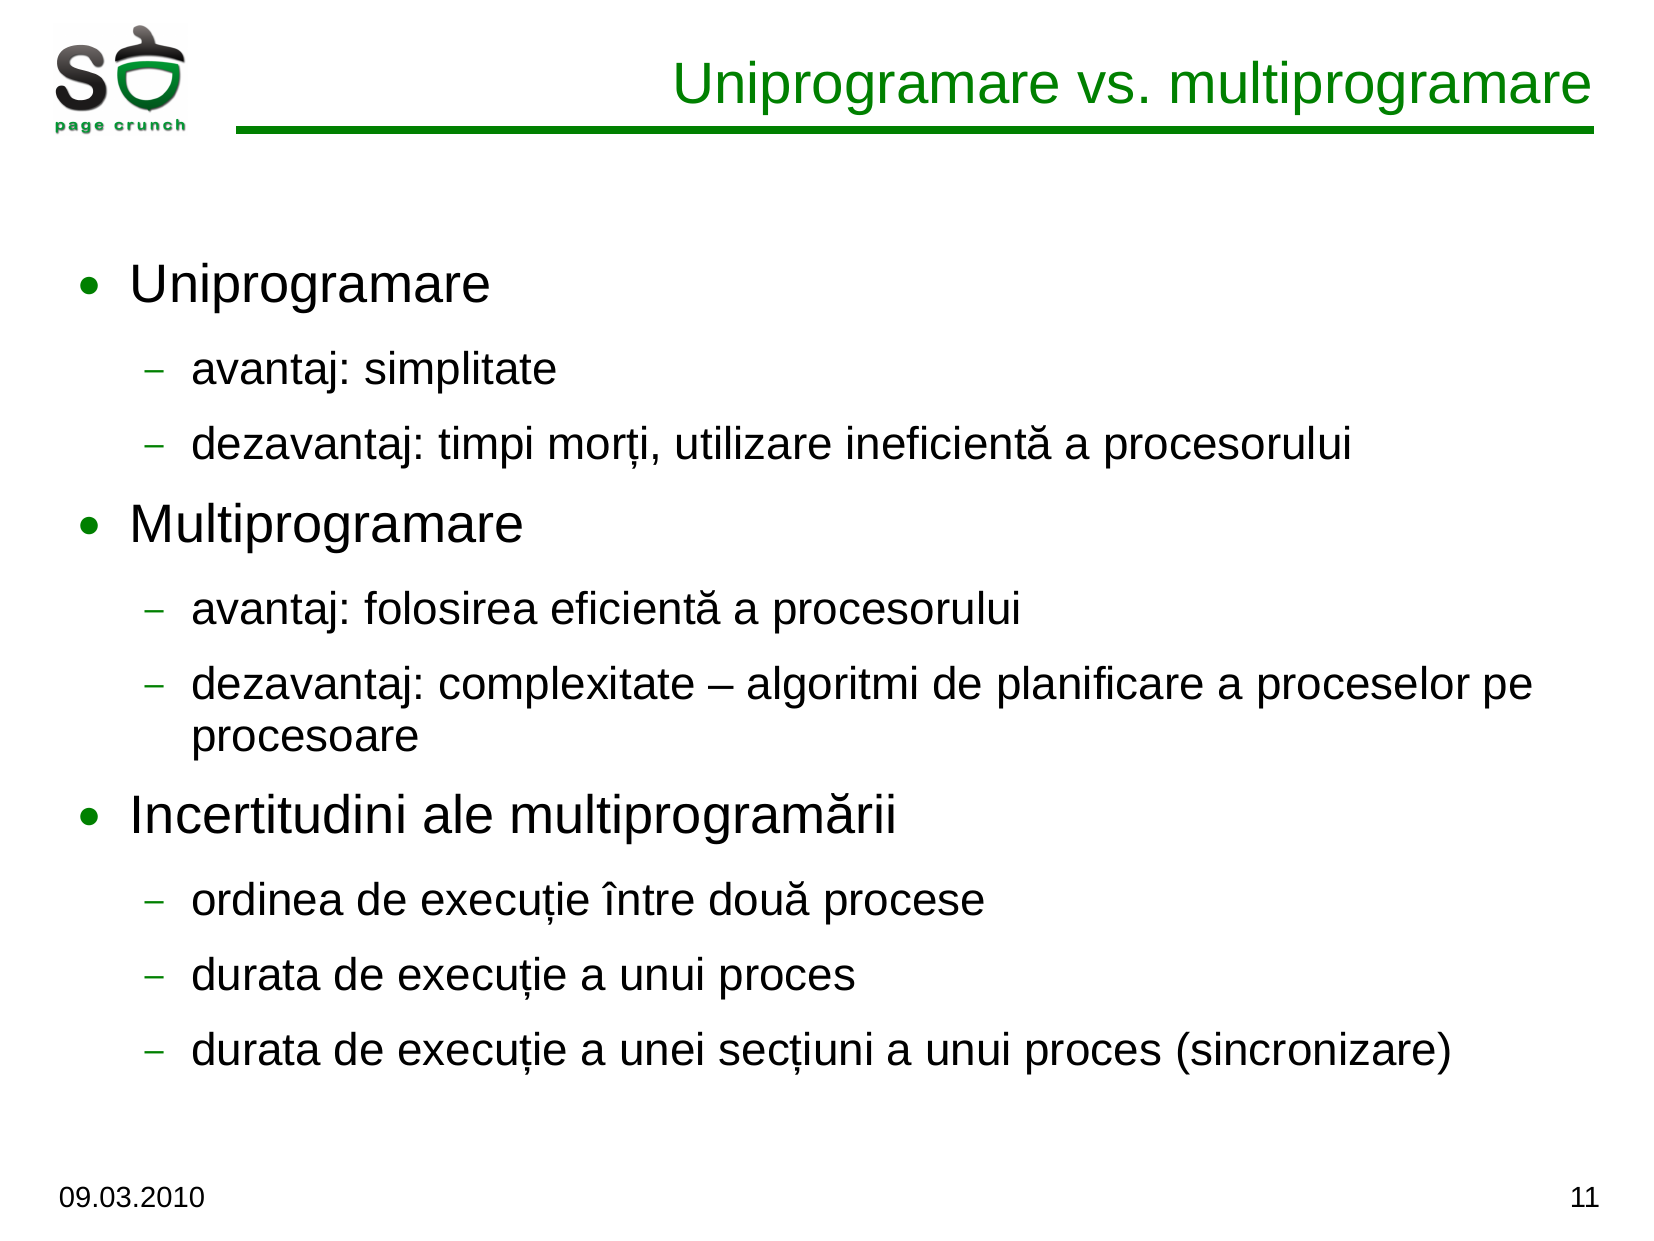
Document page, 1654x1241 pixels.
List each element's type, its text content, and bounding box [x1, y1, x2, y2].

picture [53, 23, 188, 136]
list Uniprogramare avantaj: simplitate dezavantaj: timpi morți, utilizare ineficientă a procesorului Multiprogramare avantaj: folosirea eficientă a procesorului dezavantaj: complexitate – algoritmi de planificare a proceselor pe procesoare Incertitudini ale multiprogramării ordinea de execuție între două procese durata de execuție a unui proces durata de execuție a unei secțiuni a unui proces (sincronizare) [59, 177, 1595, 1152]
title Uniprogramare vs. multiprogramare [236, 49, 1595, 119]
